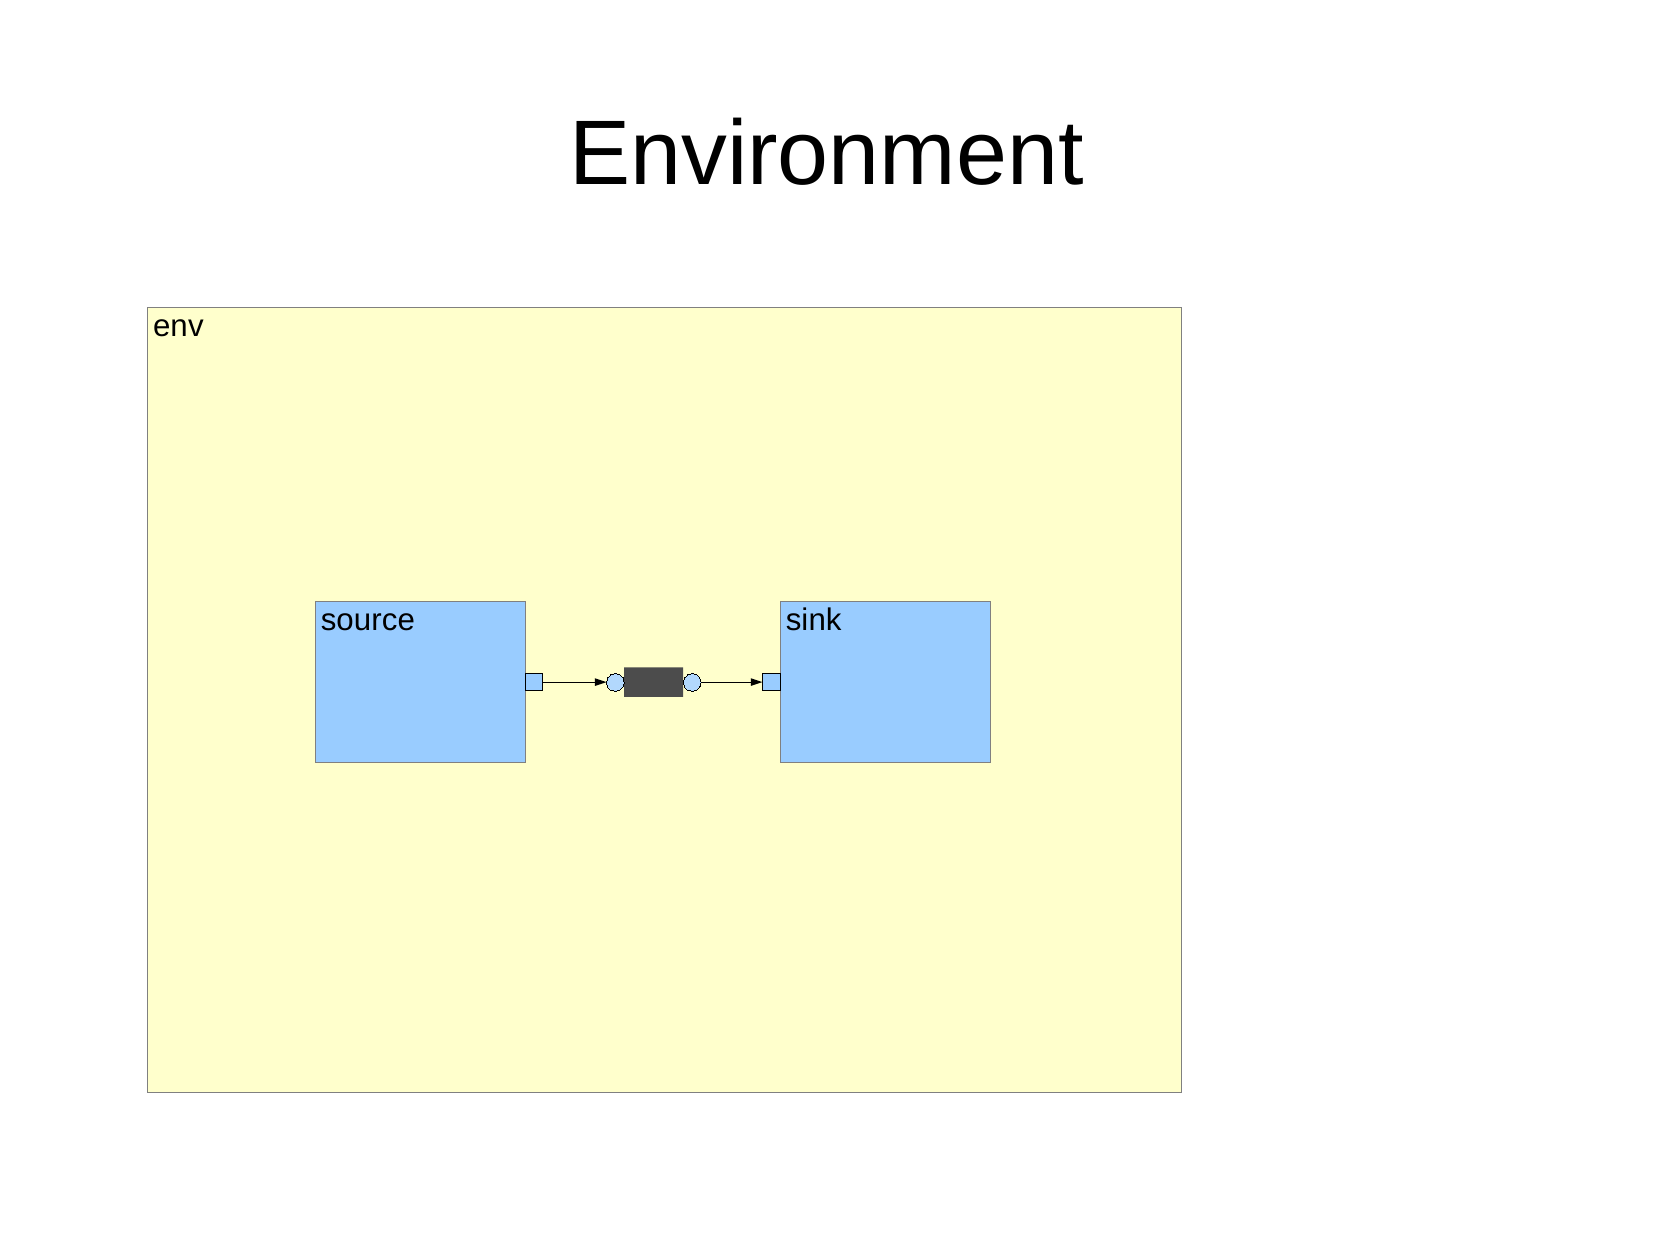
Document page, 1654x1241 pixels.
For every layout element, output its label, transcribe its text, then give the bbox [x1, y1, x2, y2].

text_box [606, 667, 702, 697]
title Environment [82, 49, 1571, 257]
text_box env [147, 307, 1182, 1093]
text_box source [315, 601, 526, 763]
text_box [762, 673, 781, 691]
text_box sink [780, 601, 991, 763]
text_box [525, 673, 543, 691]
